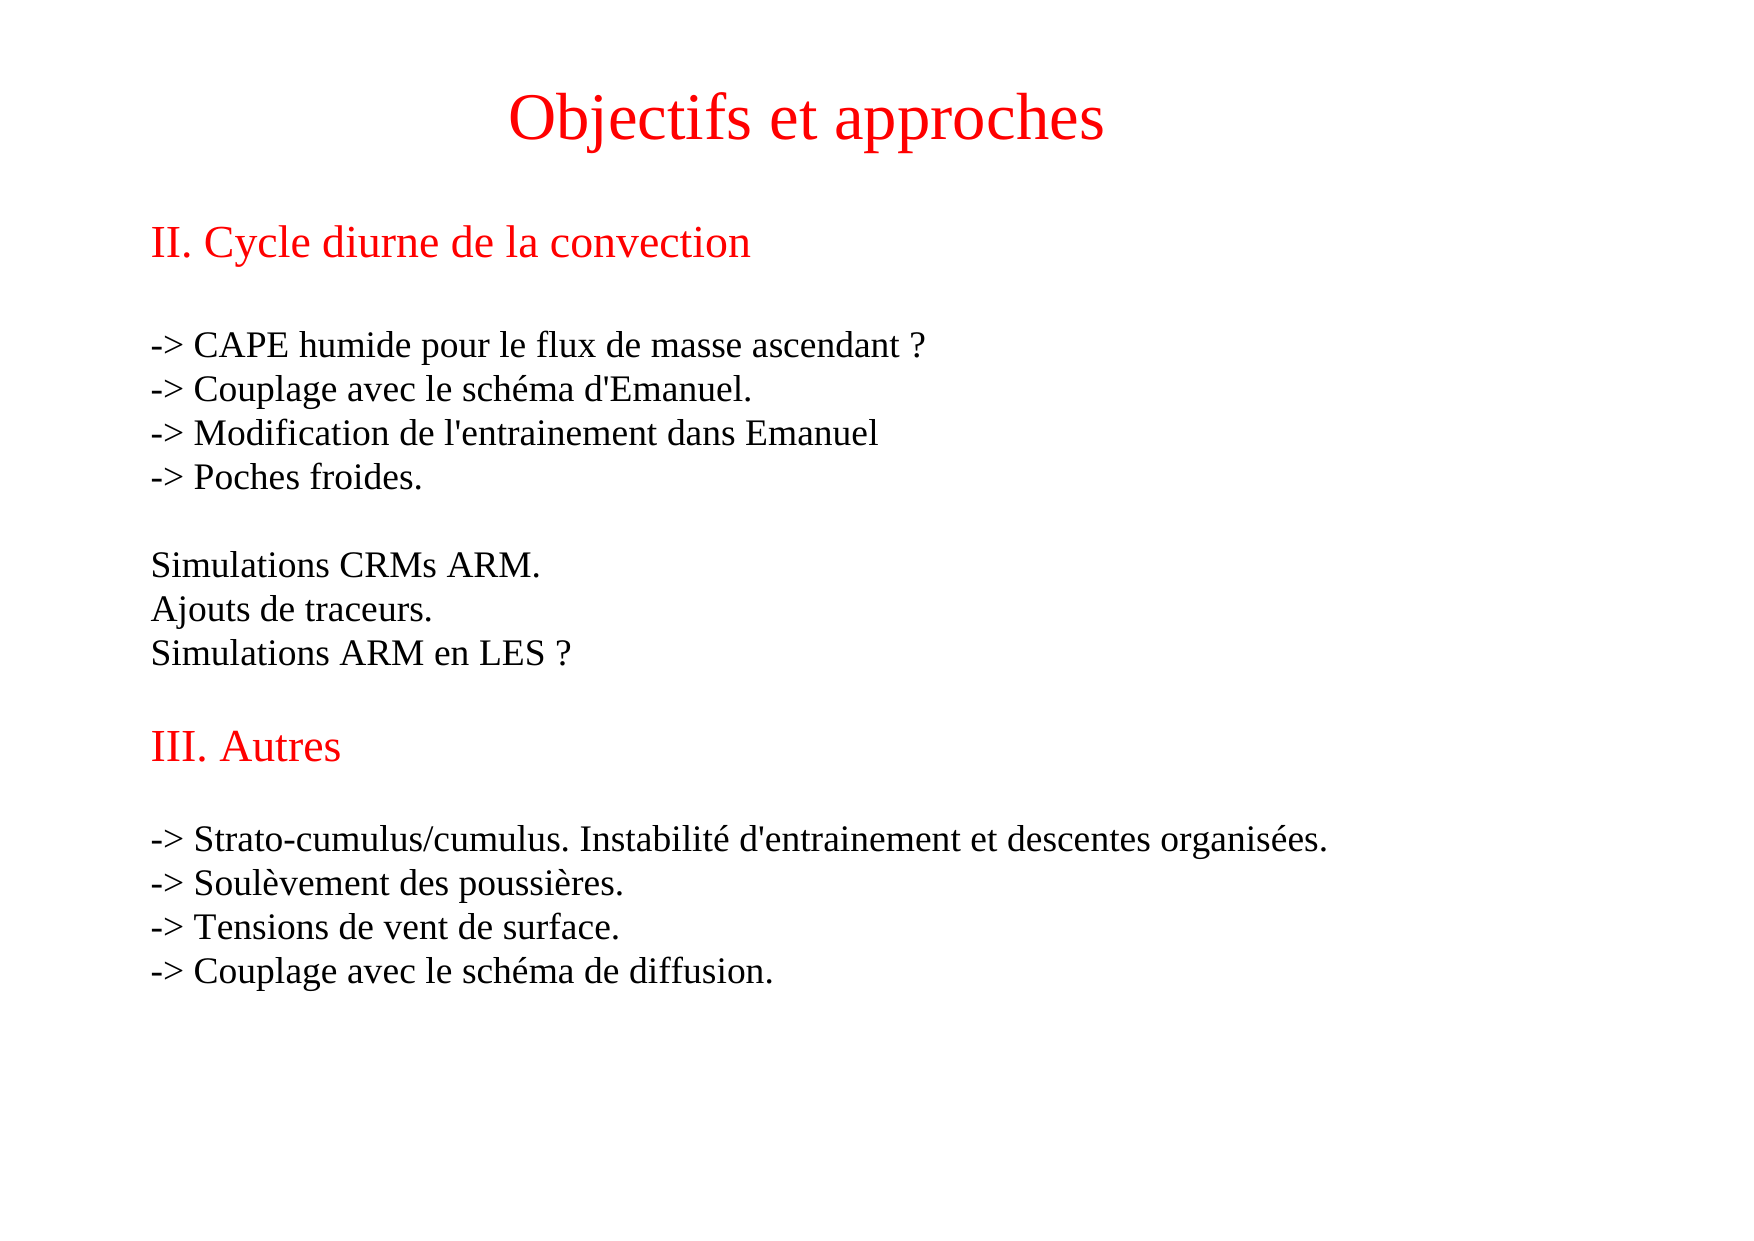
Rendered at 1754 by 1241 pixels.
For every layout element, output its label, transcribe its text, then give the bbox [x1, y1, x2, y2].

text_box II. Cycle diurne de la convection -> CAPE humide pour le flux de masse ascendant ? -> Couplage avec le schéma d'Emanuel. -> Modification de l'entrainement dans Emanuel -> Poches froides. Simulations CRMs ARM. Ajouts de traceurs. Simulations ARM en LES ? III. Autres -> Strato-cumulus/cumulus. Instabilité d'entrainement et descentes organisées. -> Soulèvement des poussières. -> Tensions de vent de surface. -> Couplage avec le schéma de diffusion. [150, 172, 1692, 1241]
text_box Objectifs et approches [508, 75, 1107, 158]
